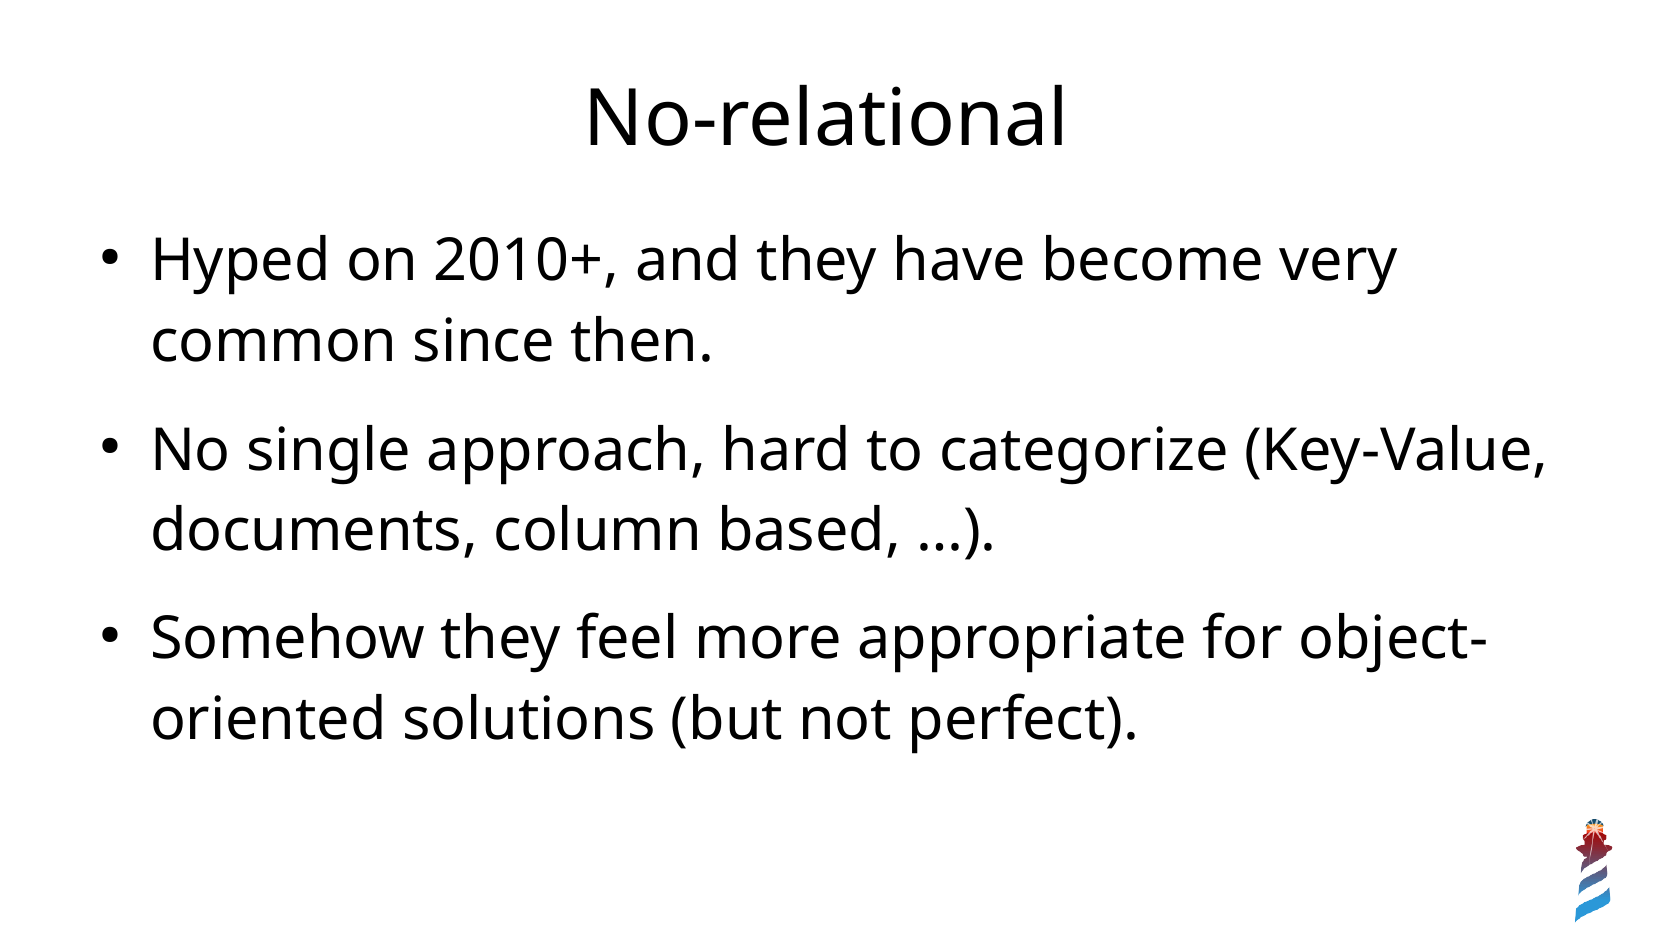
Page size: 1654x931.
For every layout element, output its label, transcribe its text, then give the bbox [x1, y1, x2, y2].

list Hyped on 2010+, and they have become very common since then. No single approach, hard to categorize (Key-Value, documents, column based, …). Somehow they feel more appropriate for object-oriented solutions (but not perfect). [82, 217, 1571, 758]
picture [1535, 810, 1650, 925]
title No-relational [82, 37, 1571, 193]
